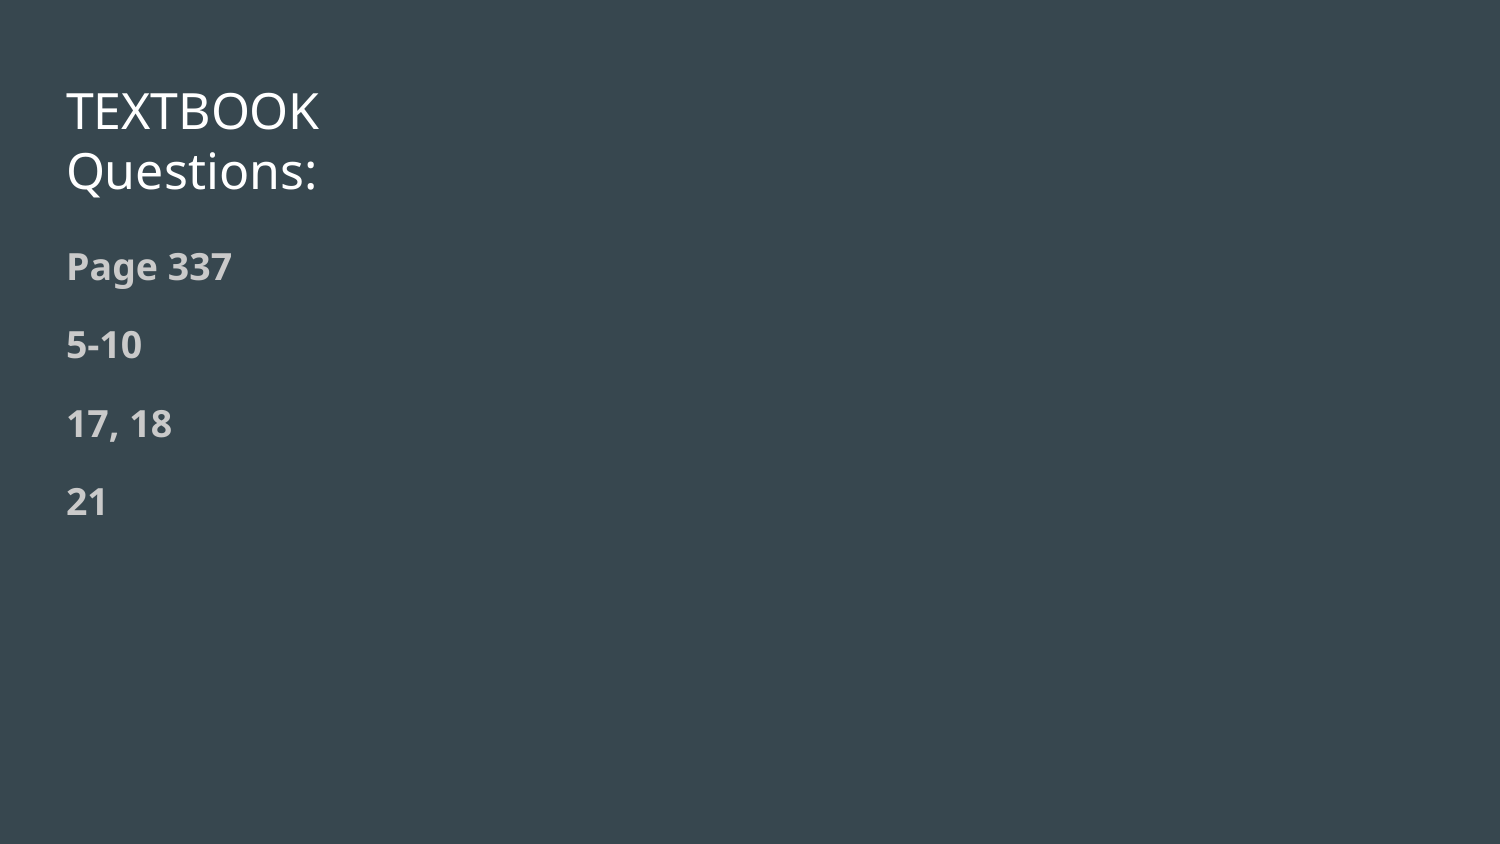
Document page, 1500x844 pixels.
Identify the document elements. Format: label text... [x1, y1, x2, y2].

list Page 337 5-10 17, 18 21 [51, 227, 512, 750]
title TEXTBOOK Questions: [51, 91, 512, 216]
